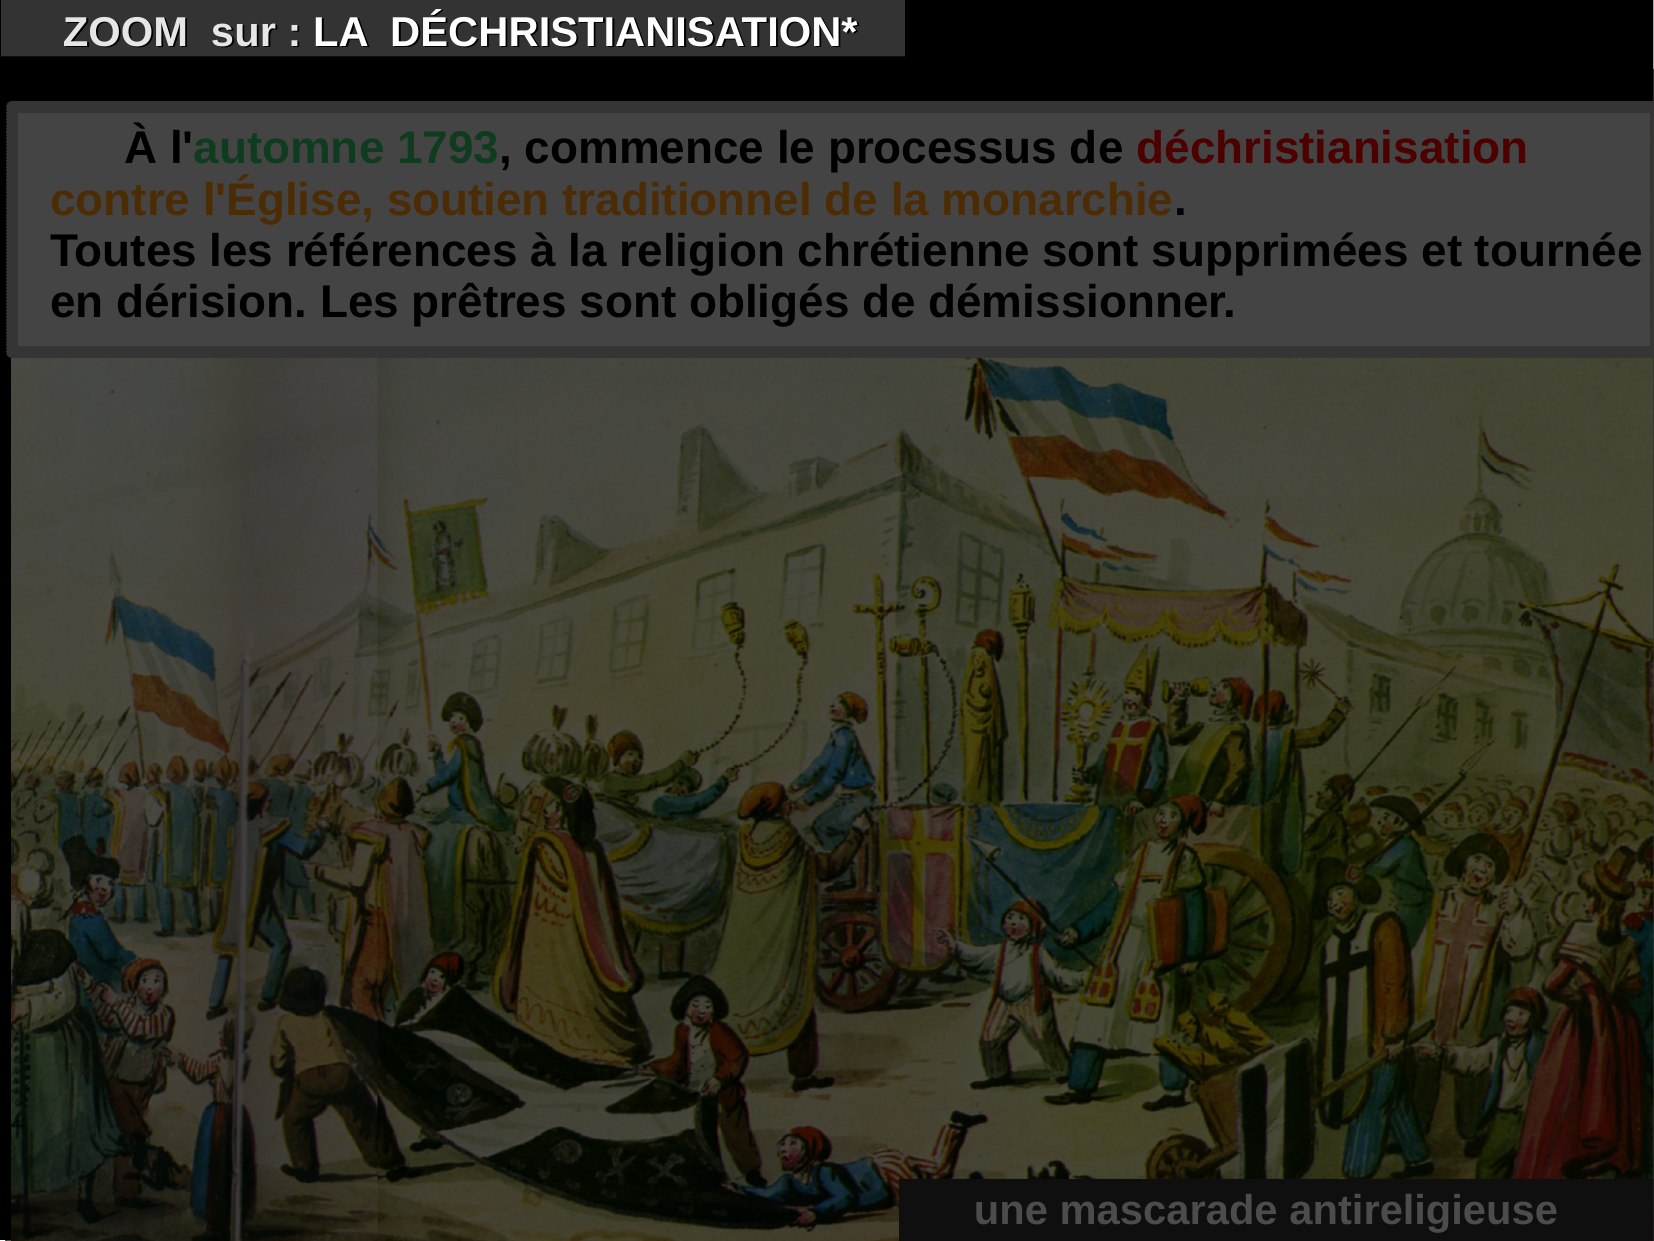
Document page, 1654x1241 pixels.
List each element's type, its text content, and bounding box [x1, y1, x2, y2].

text_box [5, 69, 1654, 1241]
text_box ZOOM sur : LA DÉCHRISTIANISATION* [0, 0, 906, 58]
